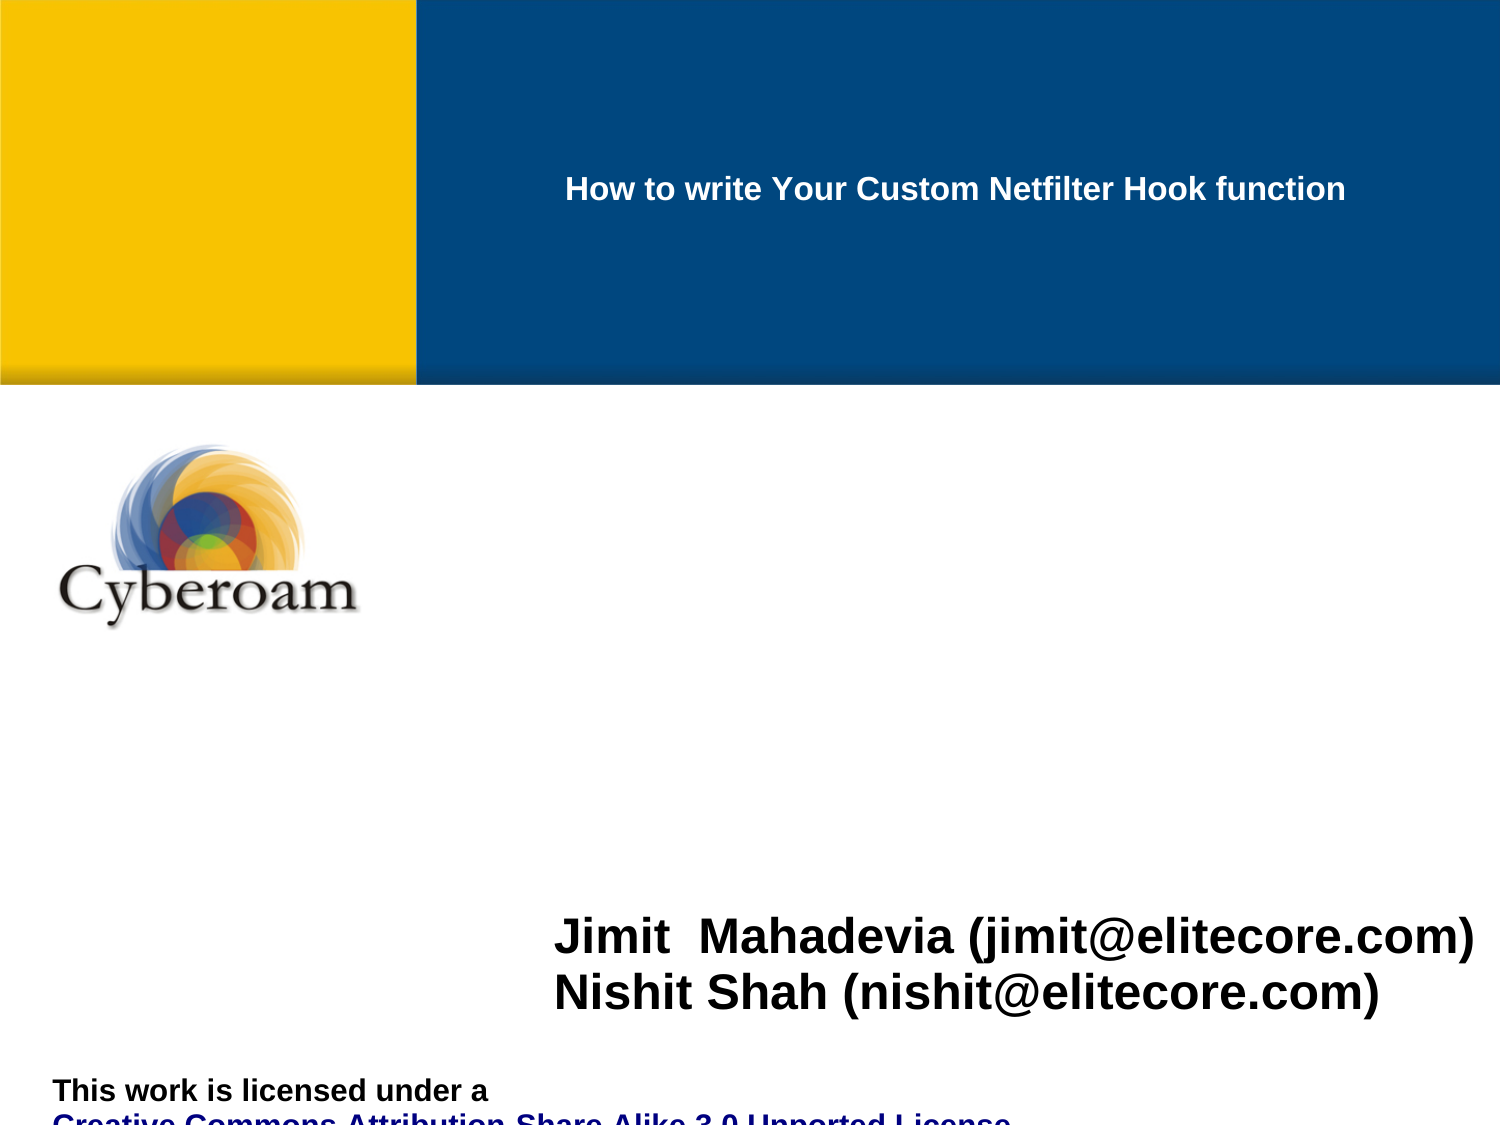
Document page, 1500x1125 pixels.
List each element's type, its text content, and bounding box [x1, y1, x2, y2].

text_box This work is licensed under a Creative Commons Attribution-Share Alike 3.0 Unported License [37, 1065, 1472, 1125]
picture [0, 0, 1500, 385]
text_box Jimit Mahadevia (jimit@elitecore.com) Nishit Shah (nishit@elitecore.com) [539, 900, 1500, 1028]
picture [37, 424, 376, 649]
